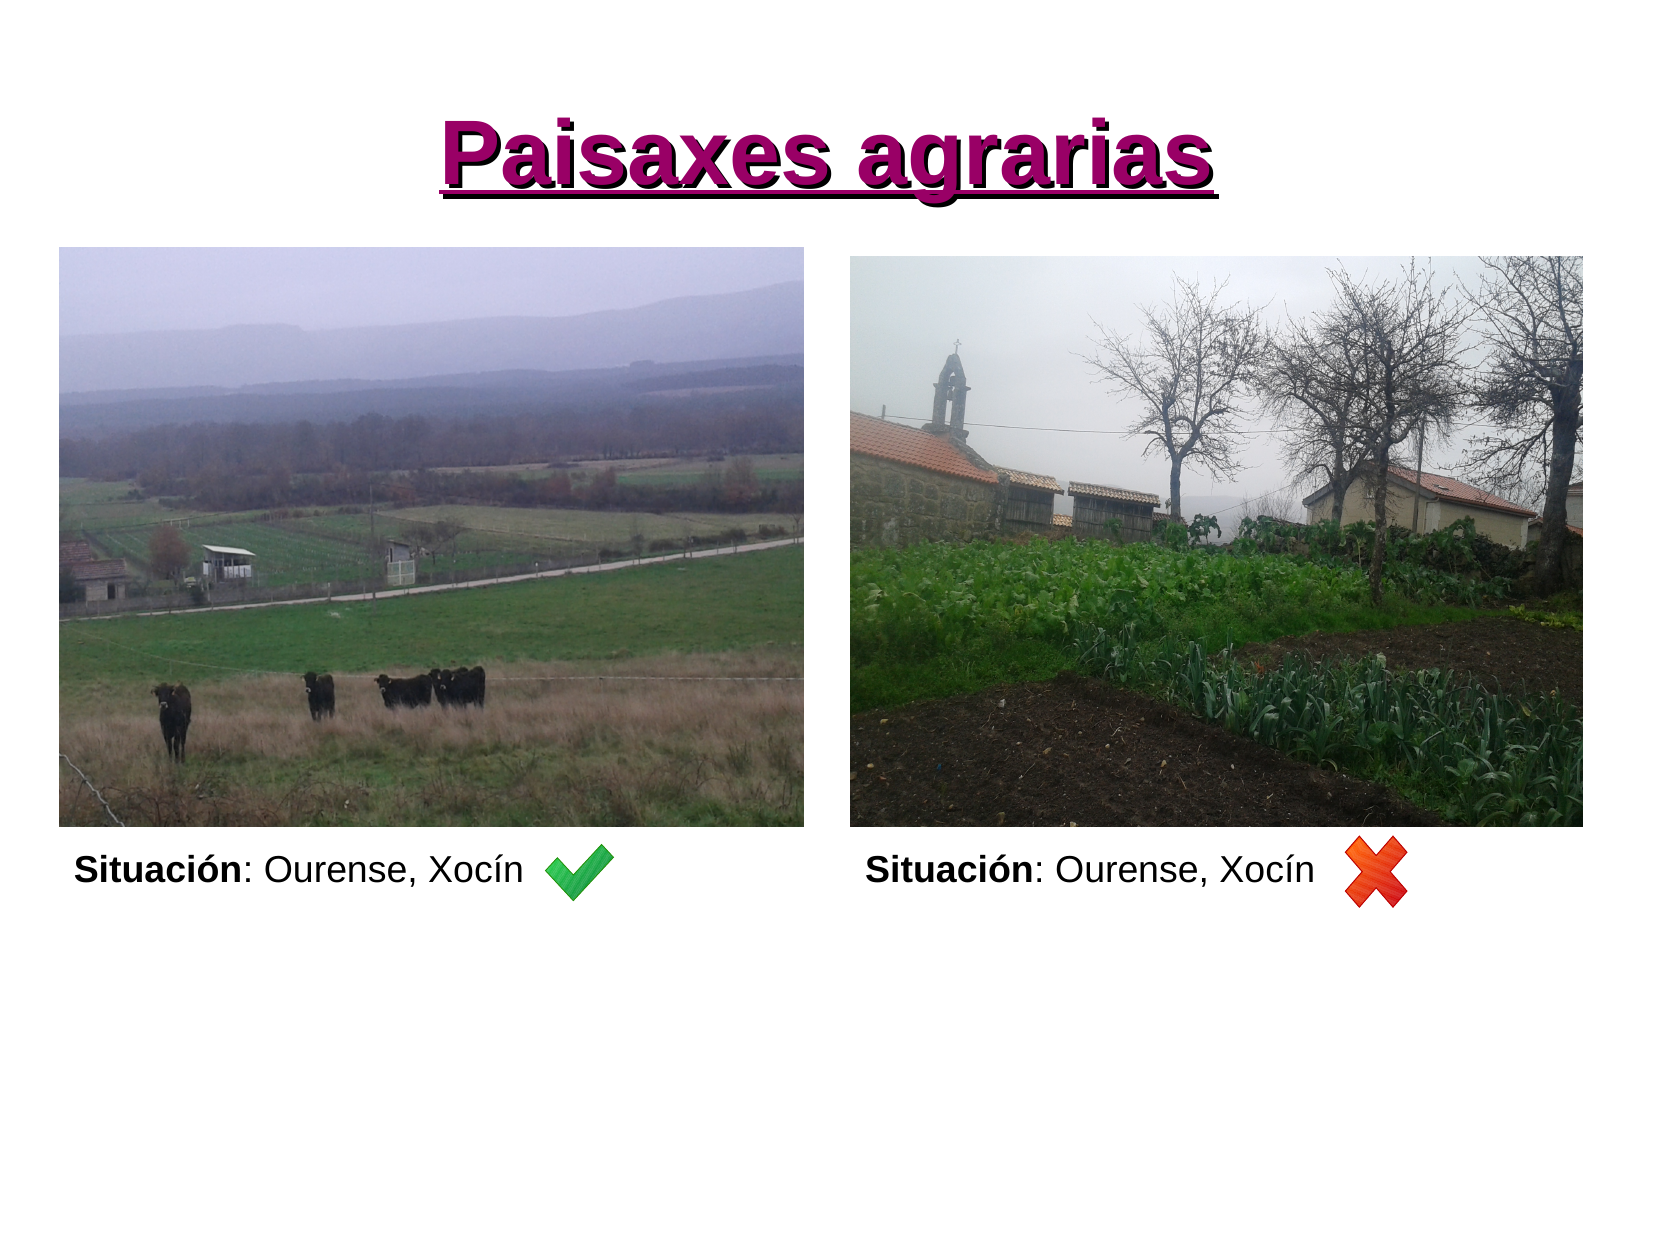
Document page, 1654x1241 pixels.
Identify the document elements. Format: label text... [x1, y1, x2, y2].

picture [59, 247, 804, 922]
text_box Situación: Ourense, Xocín [850, 840, 1322, 898]
text_box Situación: Ourense, Xocín [59, 840, 531, 898]
title Paisaxes agrarias [82, 49, 1571, 257]
picture [850, 256, 1583, 934]
